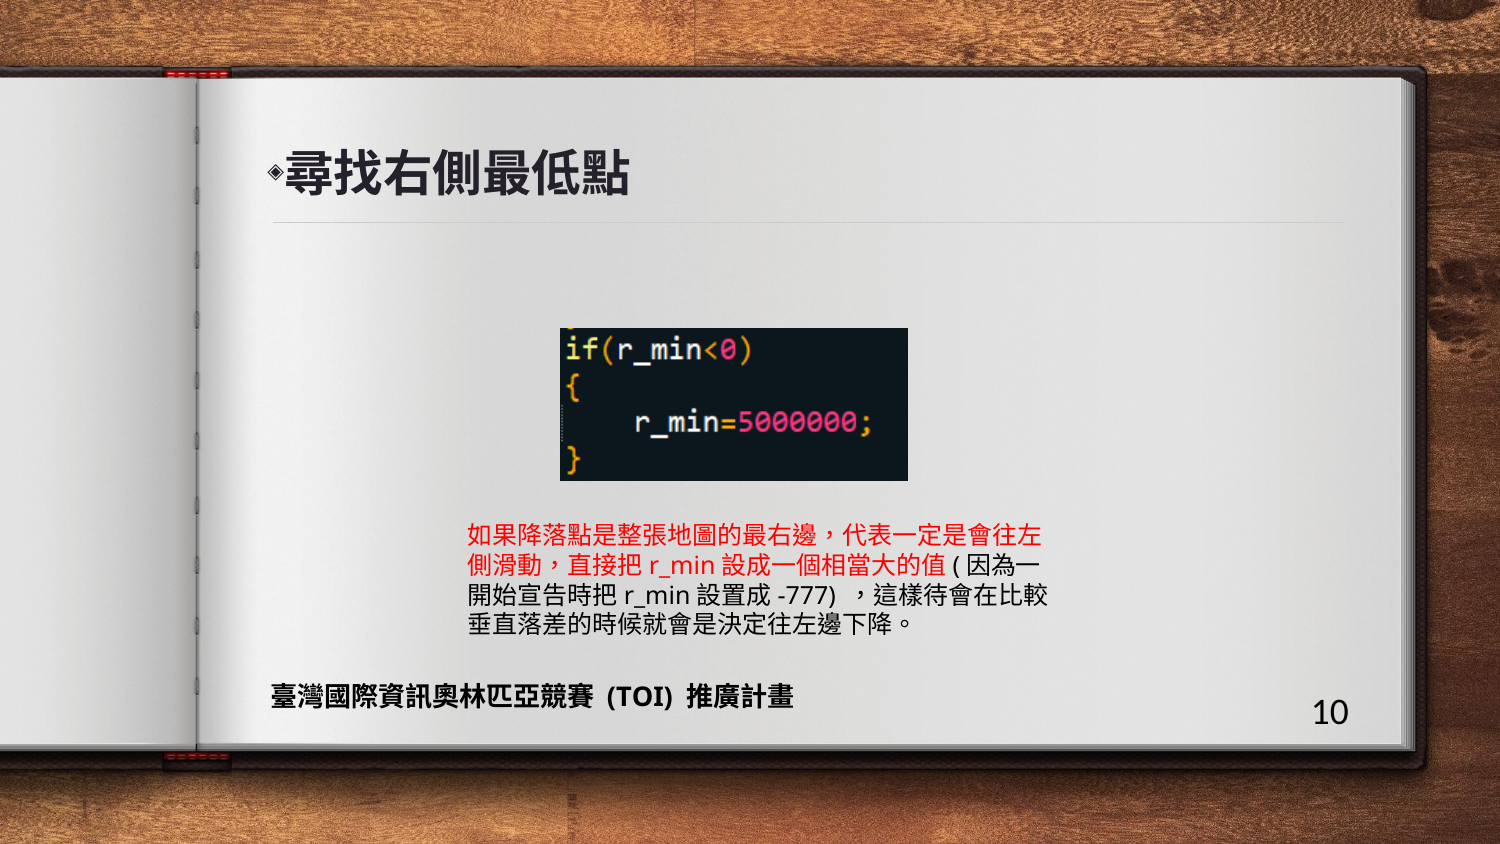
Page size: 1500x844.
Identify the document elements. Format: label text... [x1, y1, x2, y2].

list 尋找右側最低點 [252, 126, 1359, 216]
text_box [1295, 672, 1386, 737]
picture [560, 328, 908, 481]
text_box 如果降落點是整張地圖的最右邊，代表一定是會往左側滑動，直接把r_min設成一個相當大的值(因為一開始宣告時把r_min設置成-777) ，這樣待會在比較垂直落差的時候就會是決定往左邊下降。 [453, 511, 1073, 649]
